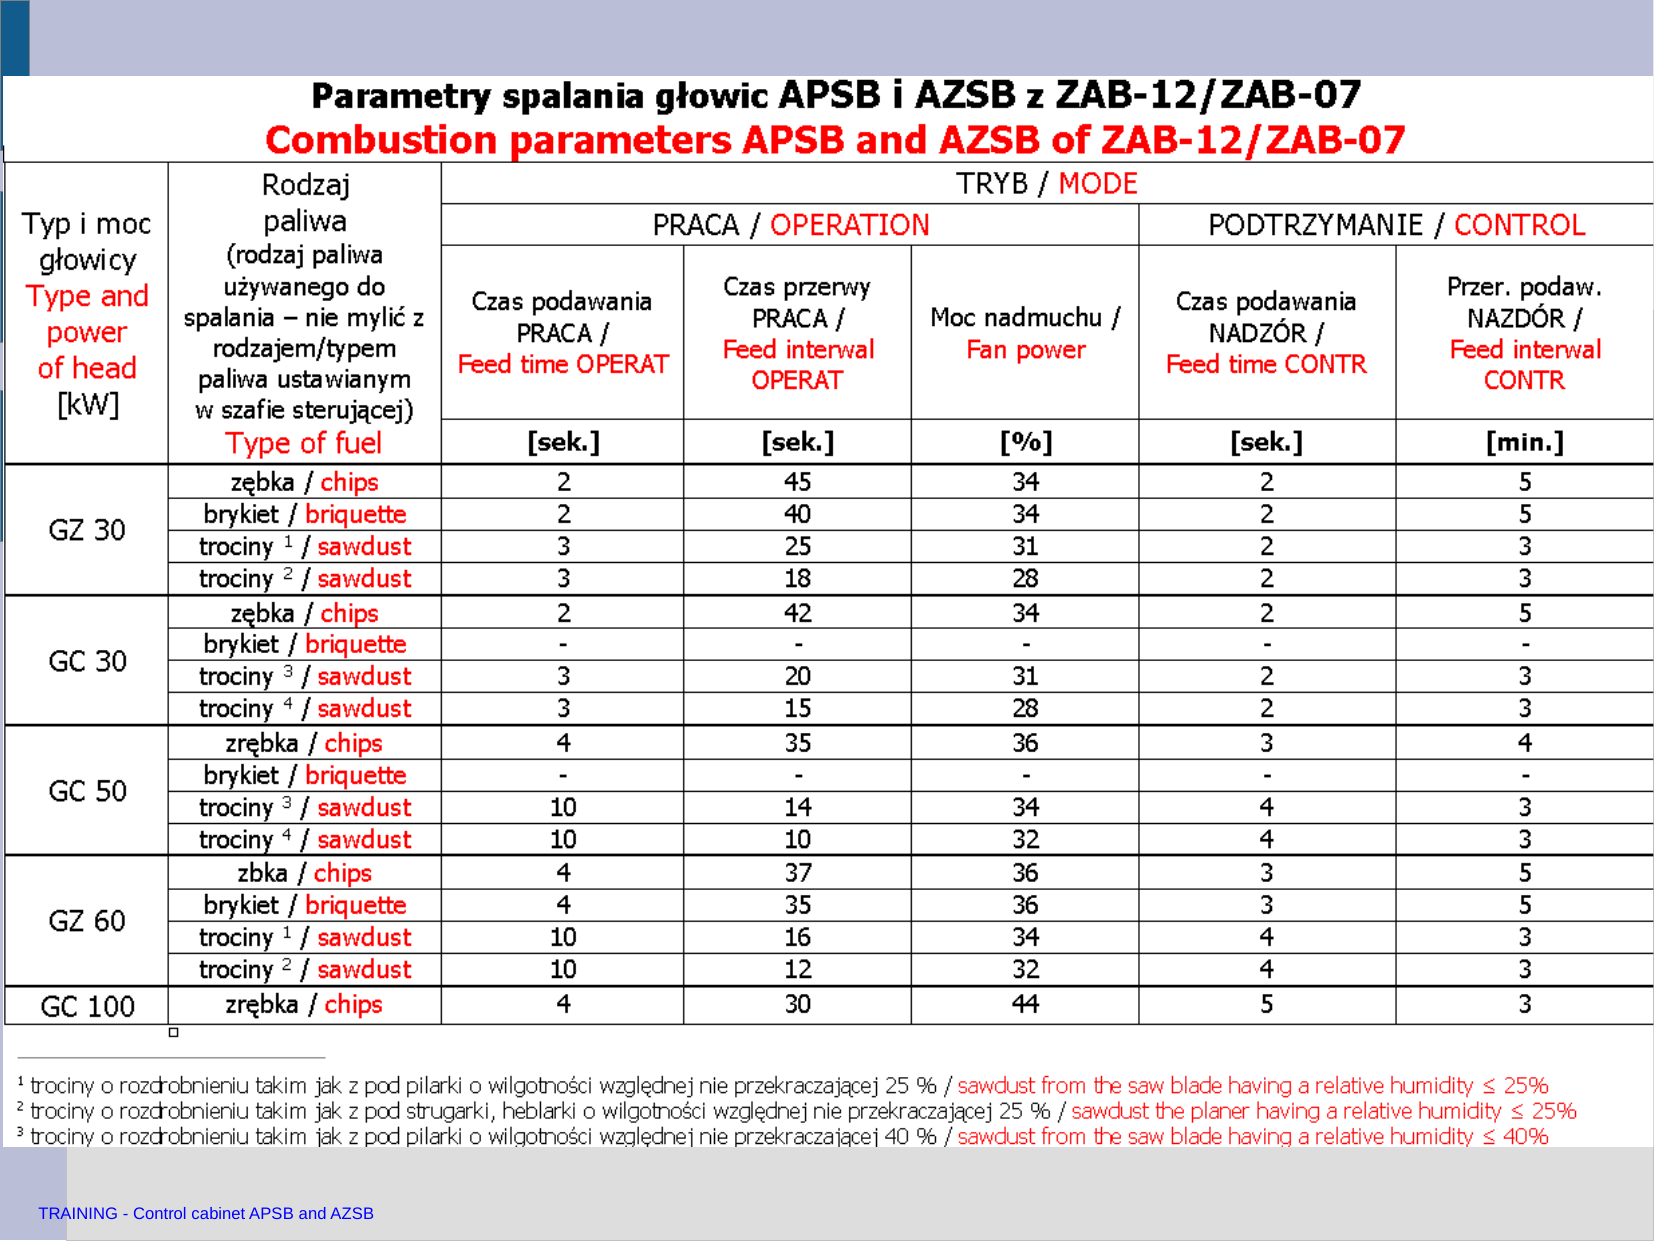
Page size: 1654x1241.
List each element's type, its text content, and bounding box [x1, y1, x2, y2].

picture [3, 76, 1654, 1147]
text_box TRAINING - Control cabinet APSB and AZSB [23, 1197, 1134, 1231]
